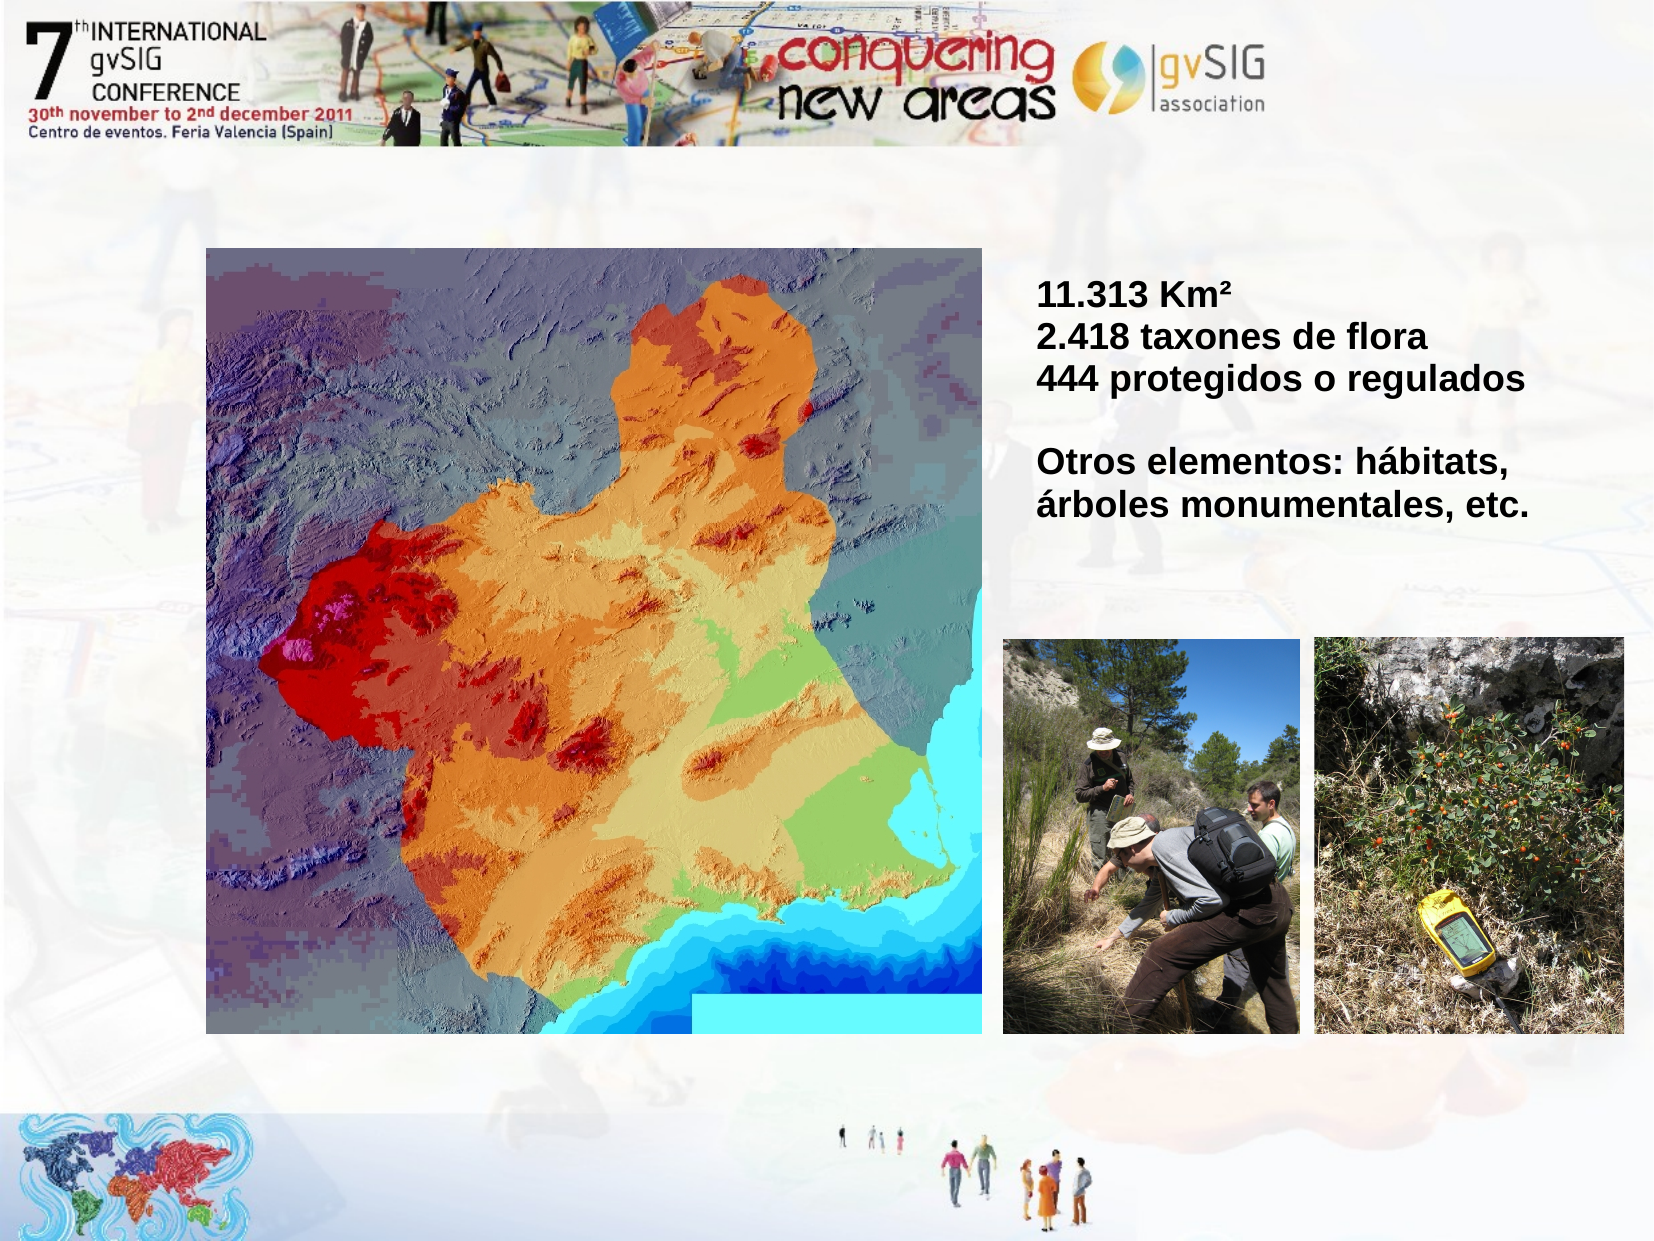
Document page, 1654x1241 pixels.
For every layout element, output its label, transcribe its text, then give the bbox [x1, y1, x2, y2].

text_box 11.313 Km² 2.418 taxones de flora 444 protegidos o regulados Otros elementos: hábitats, árboles monumentales, etc. [1021, 265, 1642, 562]
picture [0, 0, 1654, 1241]
